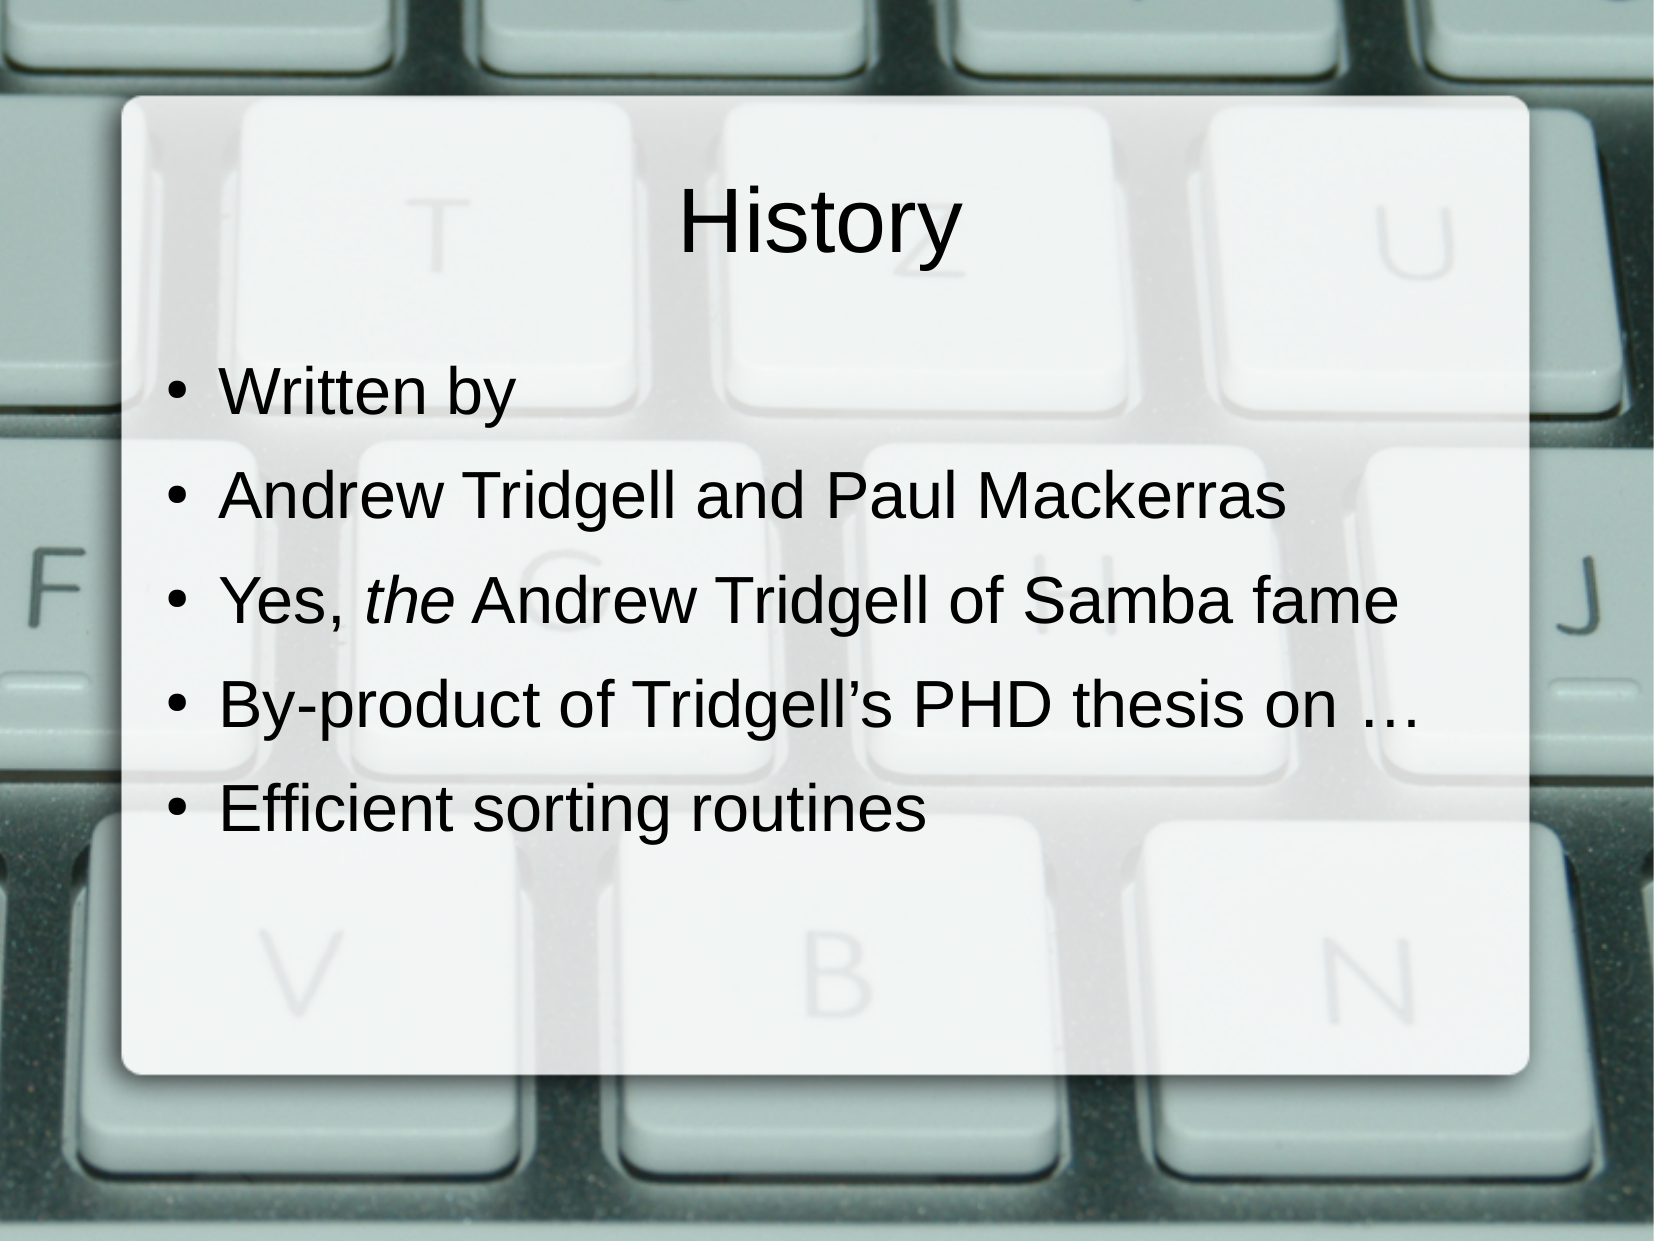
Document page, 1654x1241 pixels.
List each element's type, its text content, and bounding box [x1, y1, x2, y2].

picture [0, 0, 1654, 1241]
list Written by Andrew Tridgell and Paul Mackerras Yes, the Andrew Tridgell of Samba fame By-product of Tridgell’s PHD thesis on … Efficient sorting routines [147, 354, 1506, 1049]
title History [135, 125, 1506, 318]
